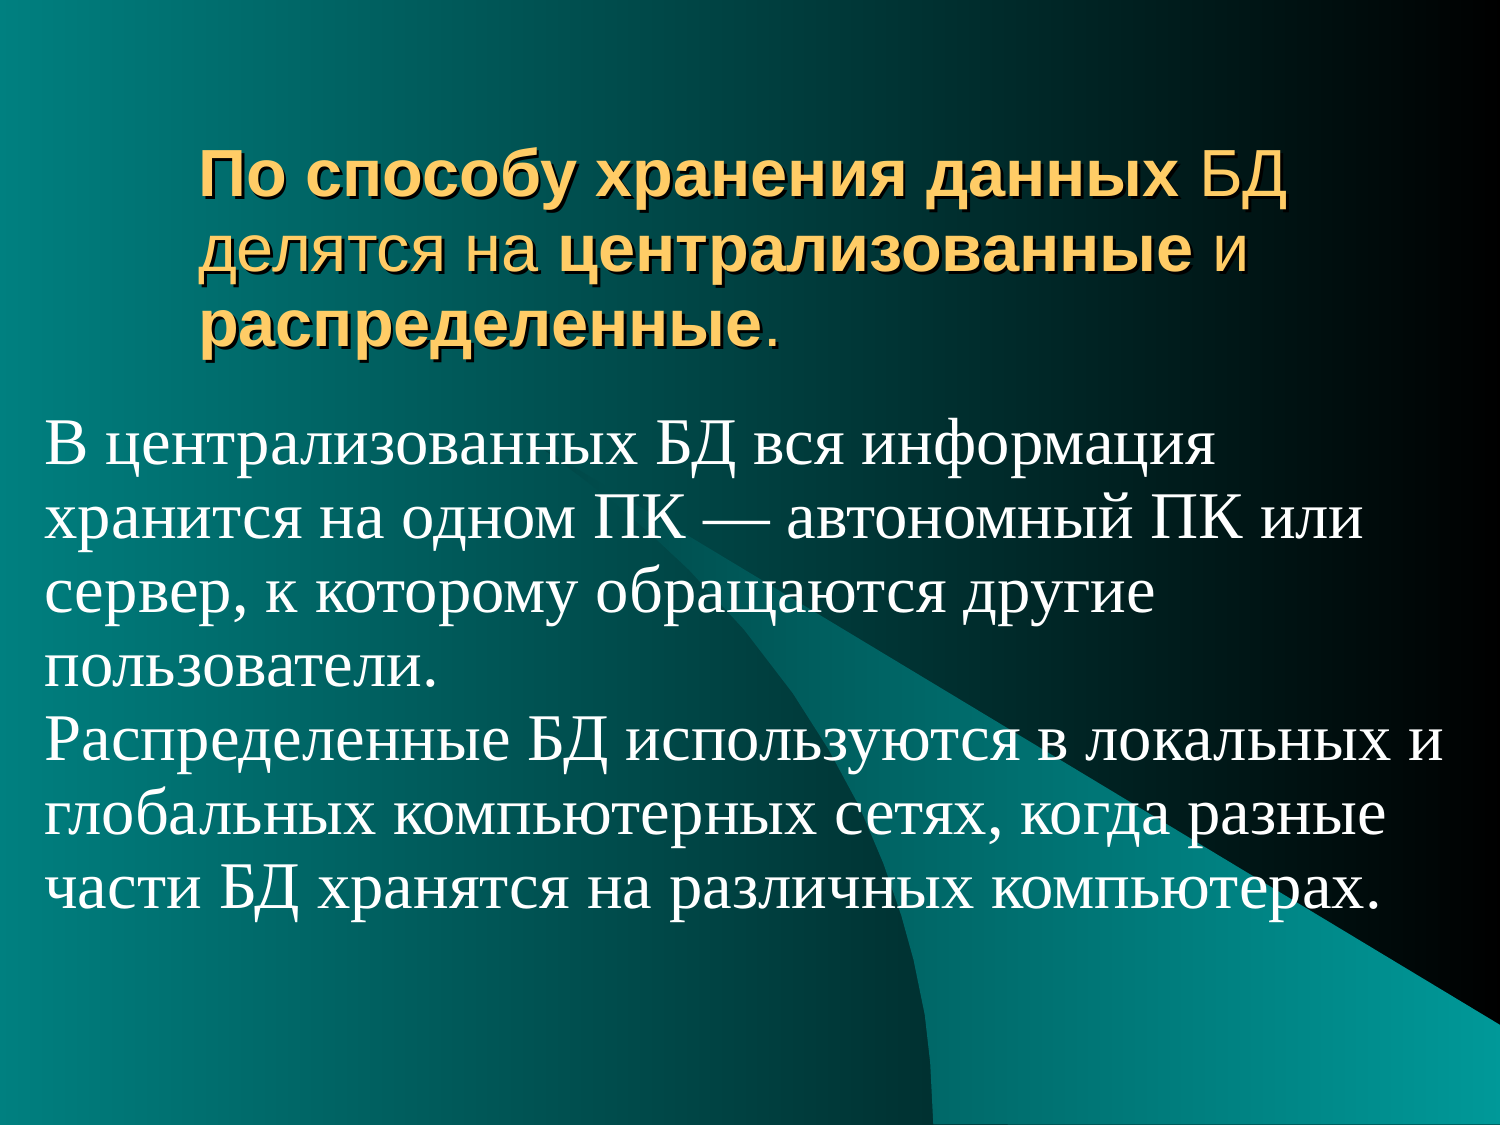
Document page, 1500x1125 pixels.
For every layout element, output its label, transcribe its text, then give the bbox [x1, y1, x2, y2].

title По способу хранения данных БД делятся на централизованные и распределенные. [183, 27, 1459, 397]
subtitle В централизованных БД вся информация хранится на одном ПК — автономный ПК или сервер, к которому обращаются другие пользователи. Распределенные БД используются в локальных и глобальных компьютерных сетях, когда разные части БД хранятся на различных компьютерах. [29, 397, 1500, 1053]
